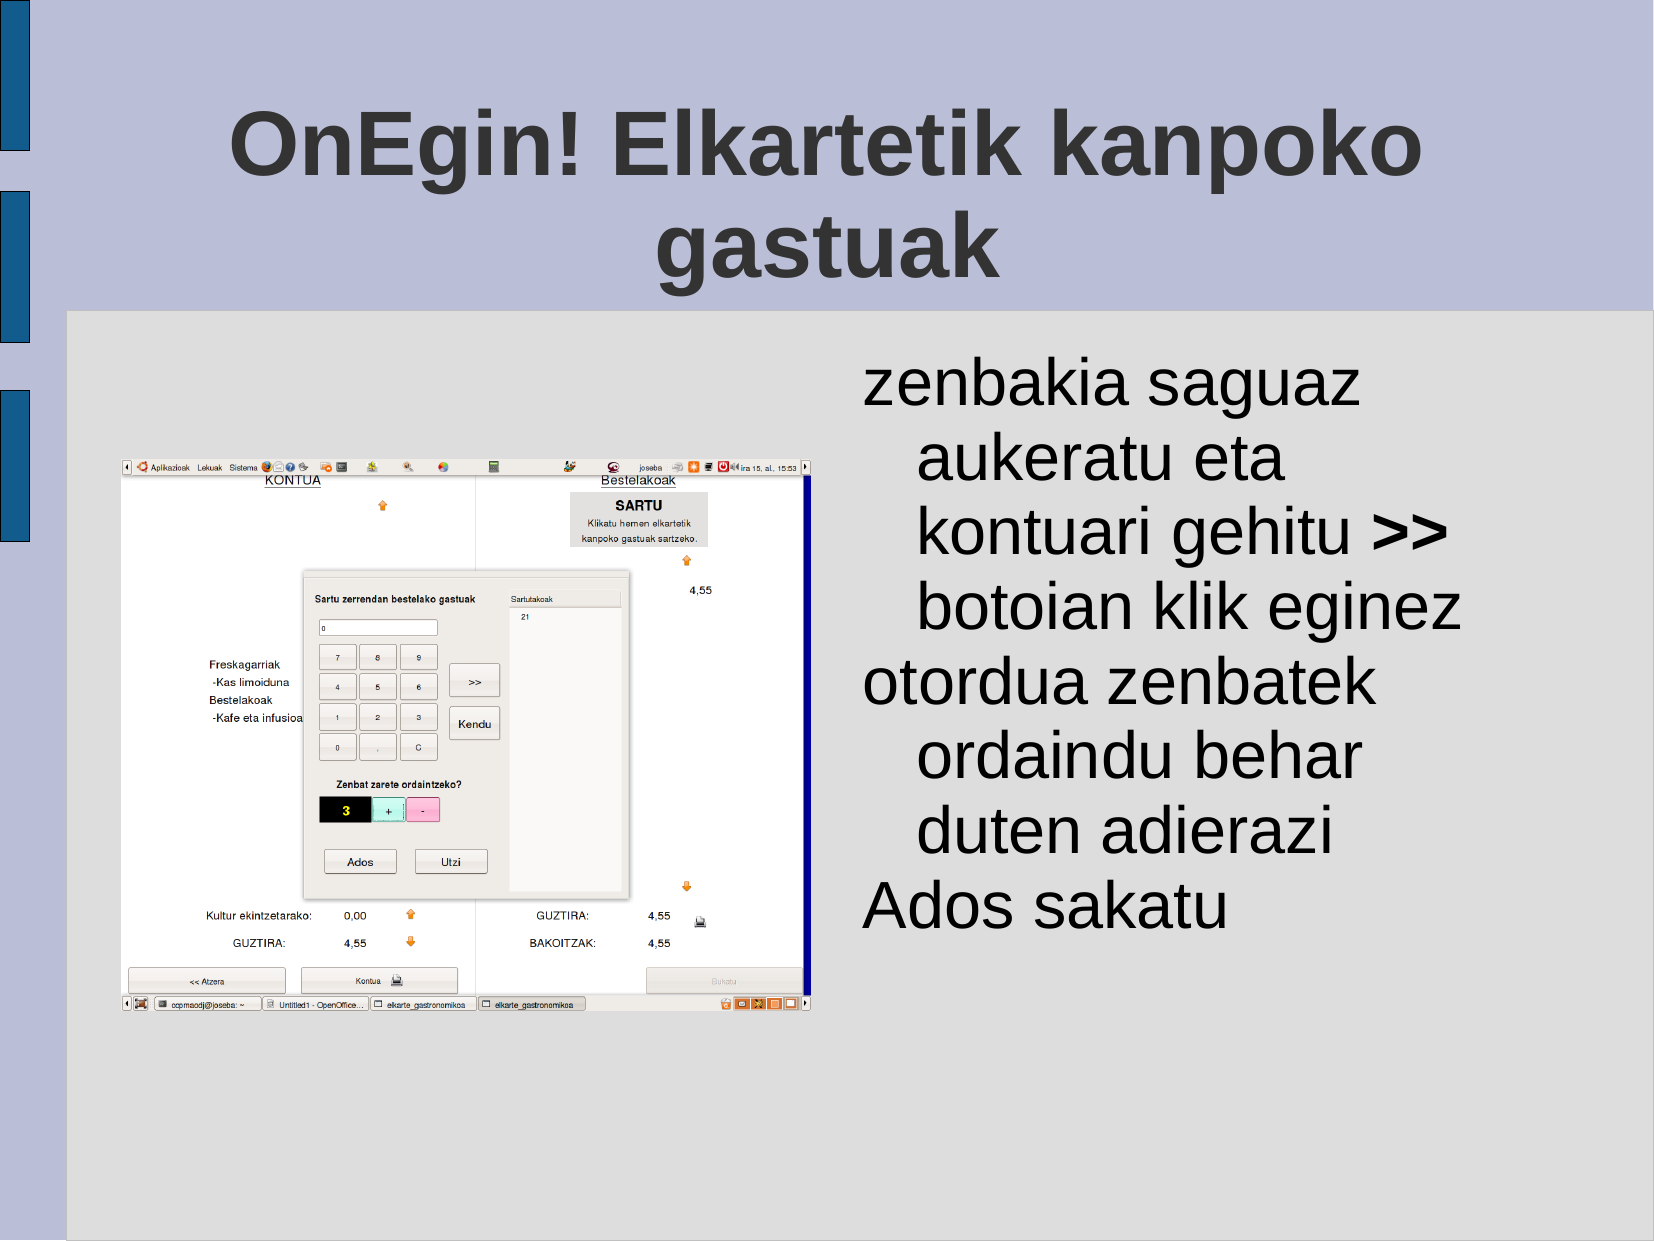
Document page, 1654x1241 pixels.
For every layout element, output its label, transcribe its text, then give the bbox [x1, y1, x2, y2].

title OnEgin! Elkartetik kanpoko gastuak [121, 92, 1534, 298]
picture [121, 459, 811, 1011]
list zenbakia saguaz aukeratu eta kontuari gehitu >> botoian klik eginez otordua zenbatek ordaindu behar duten adierazi Ados sakatu [845, 344, 1535, 1112]
